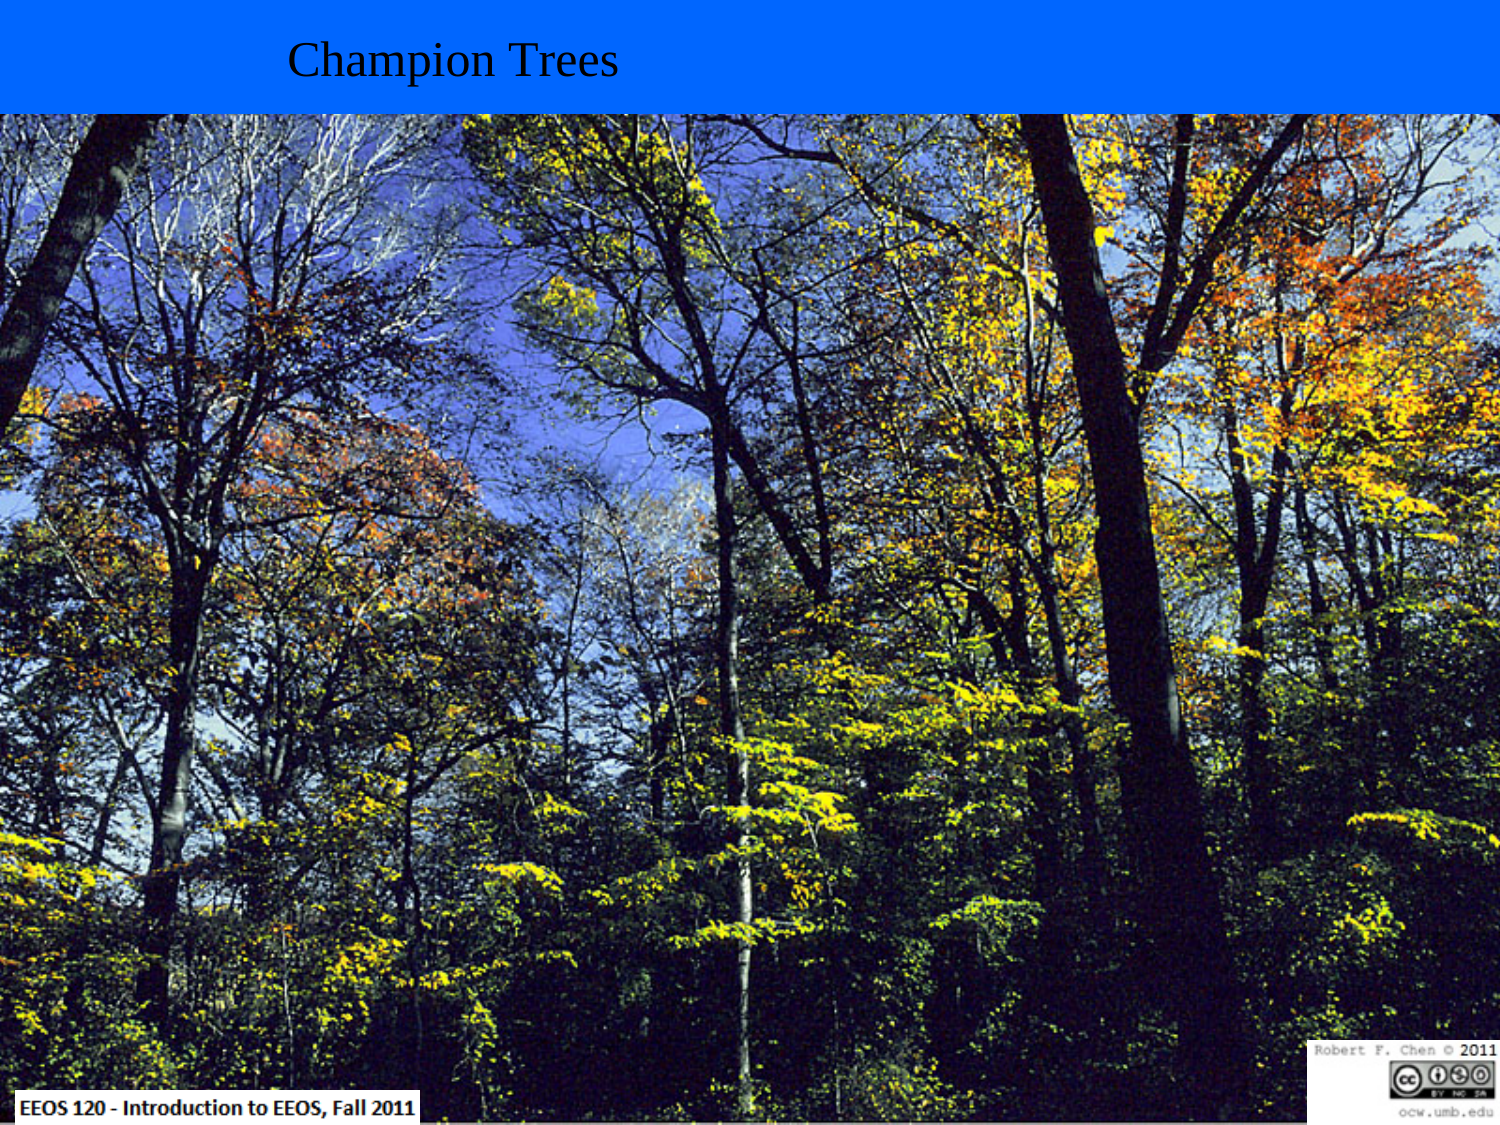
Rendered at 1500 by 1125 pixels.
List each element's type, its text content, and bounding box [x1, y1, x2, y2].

picture [0, 114, 1500, 1125]
text_box Champion Trees [272, 19, 635, 95]
